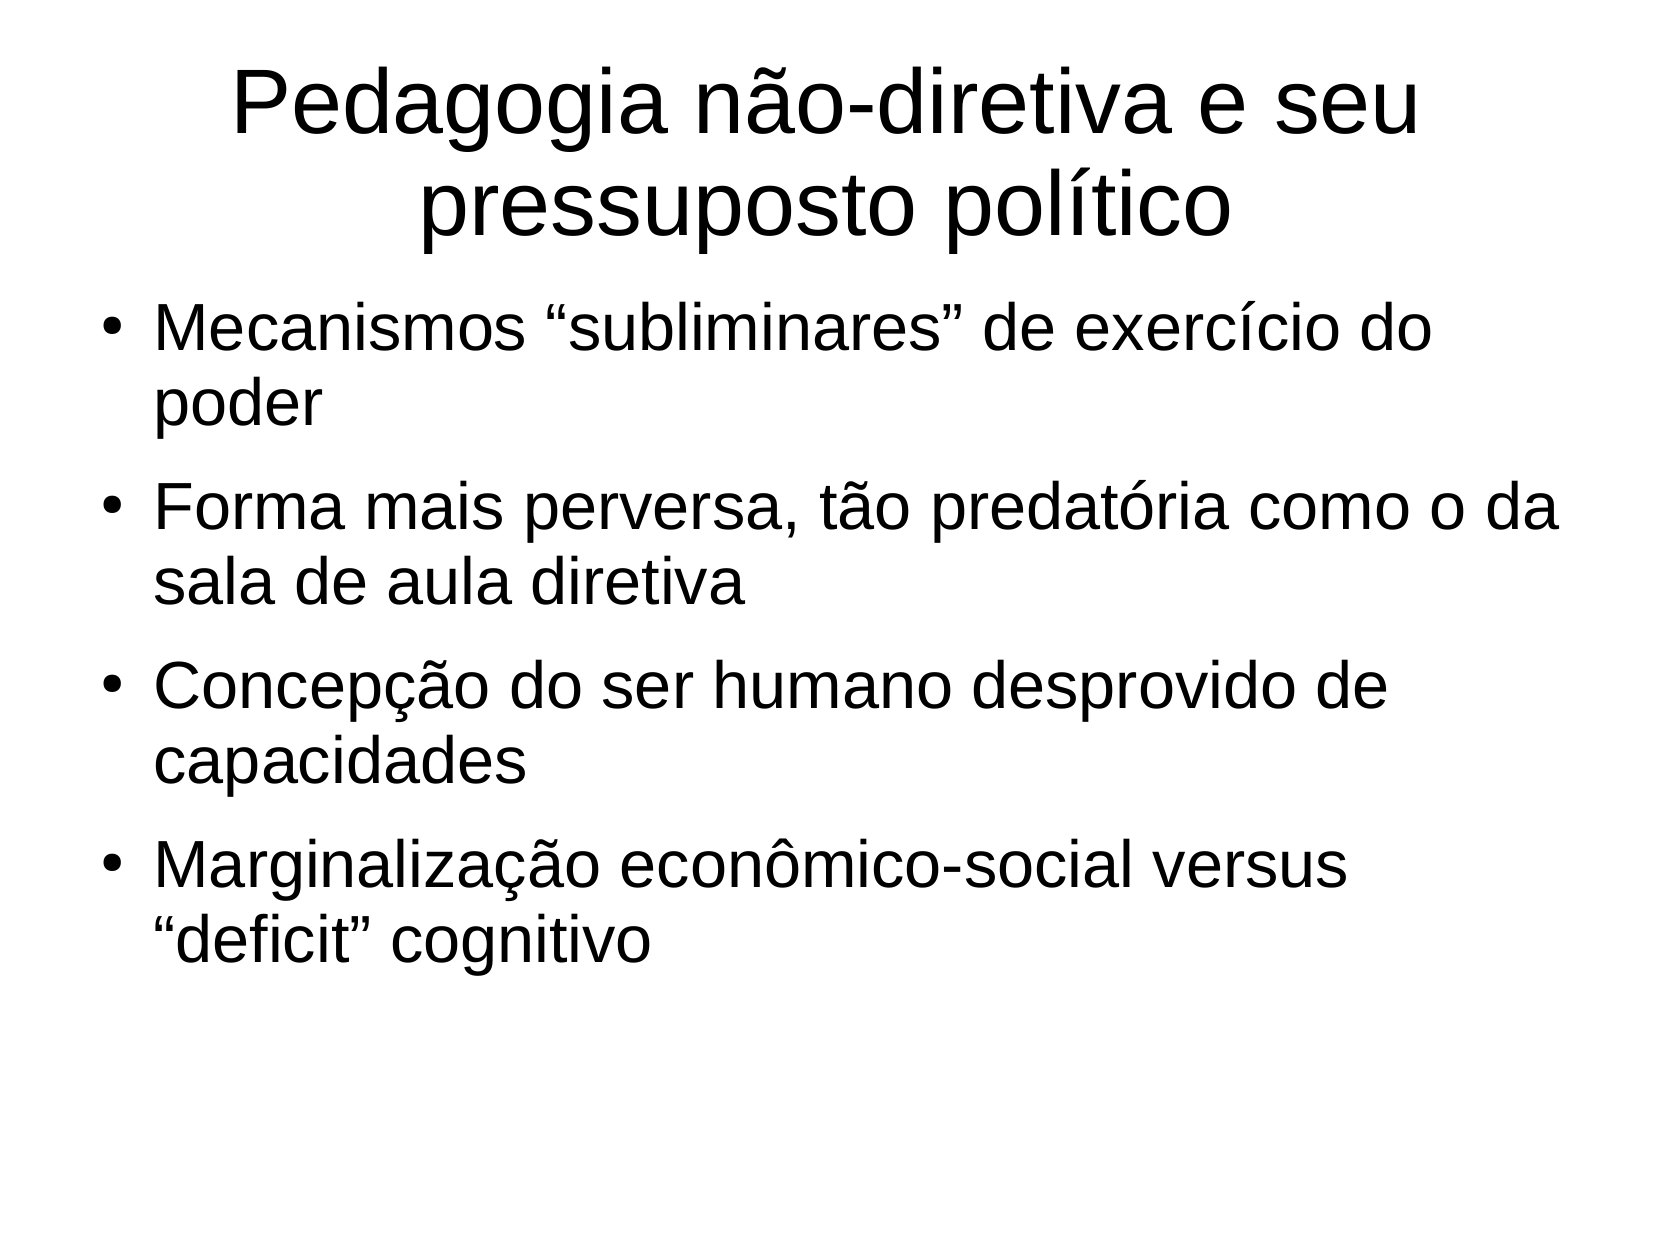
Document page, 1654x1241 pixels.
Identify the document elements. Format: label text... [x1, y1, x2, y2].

title Pedagogia não-diretiva e seu pressuposto político [82, 49, 1571, 257]
list Mecanismos “subliminares” de exercício do poder Forma mais perversa, tão predatória como o da sala de aula diretiva Concepção do ser humano desprovido de capacidades Marginalização econômico-social versus “deficit” cognitivo [82, 290, 1571, 1010]
